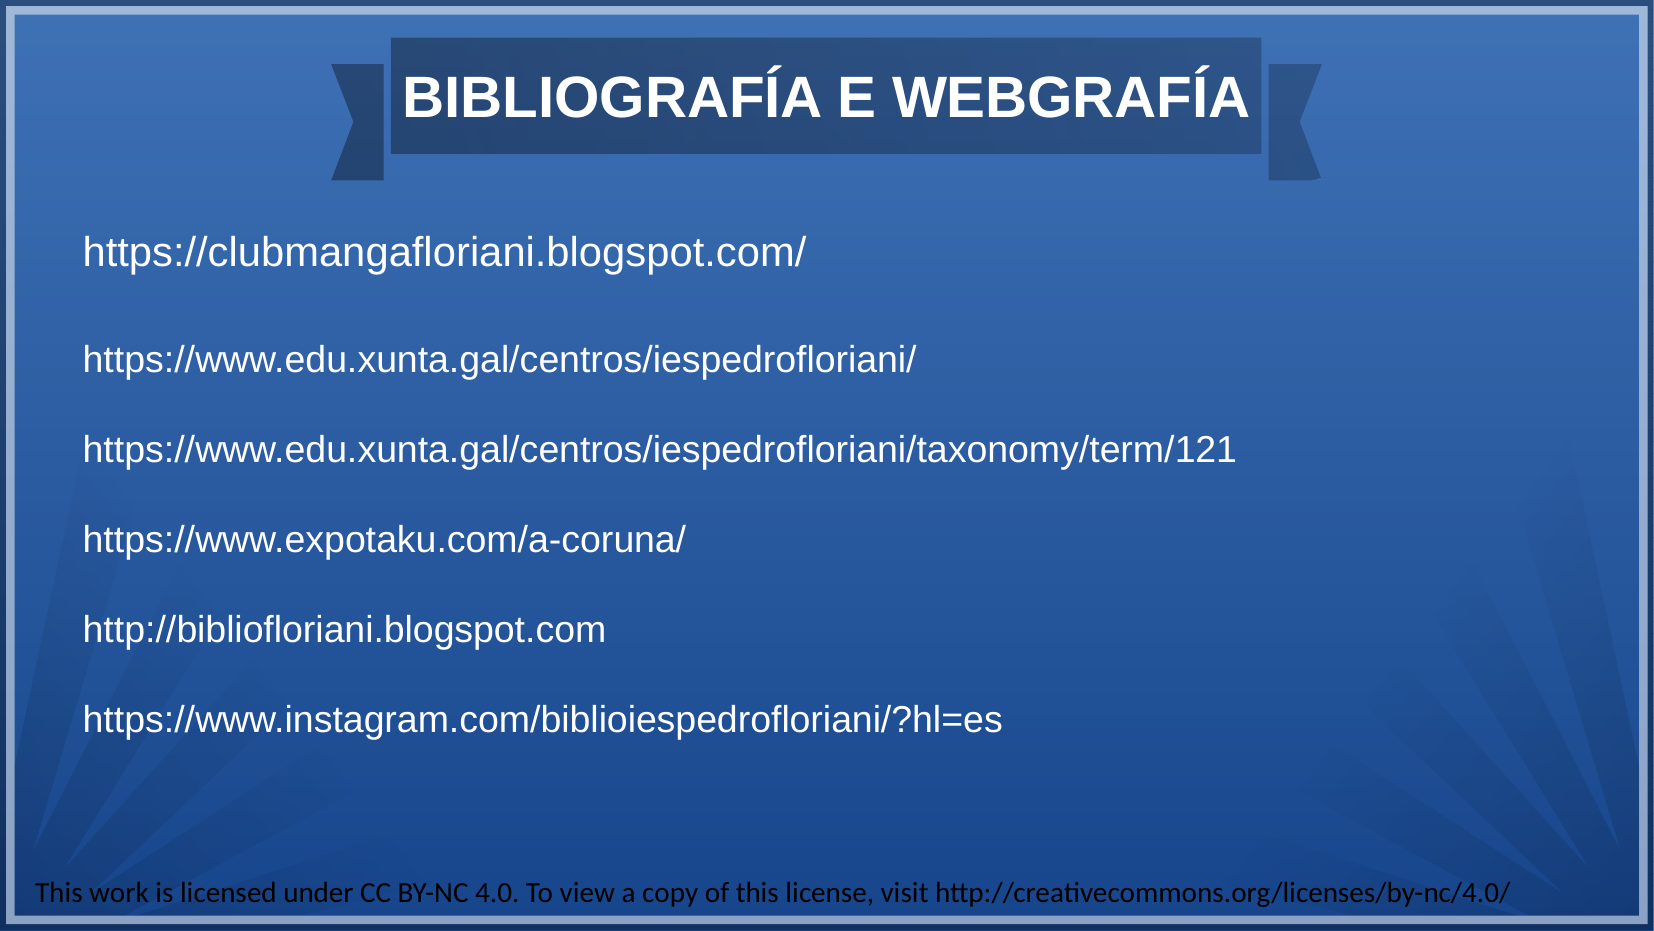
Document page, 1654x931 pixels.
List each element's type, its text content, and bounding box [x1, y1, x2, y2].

list https://clubmangafloriani.blogspot.com/ https://www.edu.xunta.gal/centros/iespedrofloriani/ https://www.edu.xunta.gal/centros/iespedrofloriani/taxonomy/term/121 https://www.expotaku.com/a-coruna/ http://bibliofloriani.blogspot.com https://www.instagram.com/biblioiespedrofloriani/?hl=es [82, 224, 1571, 848]
title BIBLIOGRAFÍA E WEBGRAFÍA [389, 35, 1264, 154]
text_box This work is licensed under CC BY-NC 4.0. To view a copy of this license, visit http://creativecommons.org/licenses/by-nc/4.0/ [19, 865, 1602, 917]
